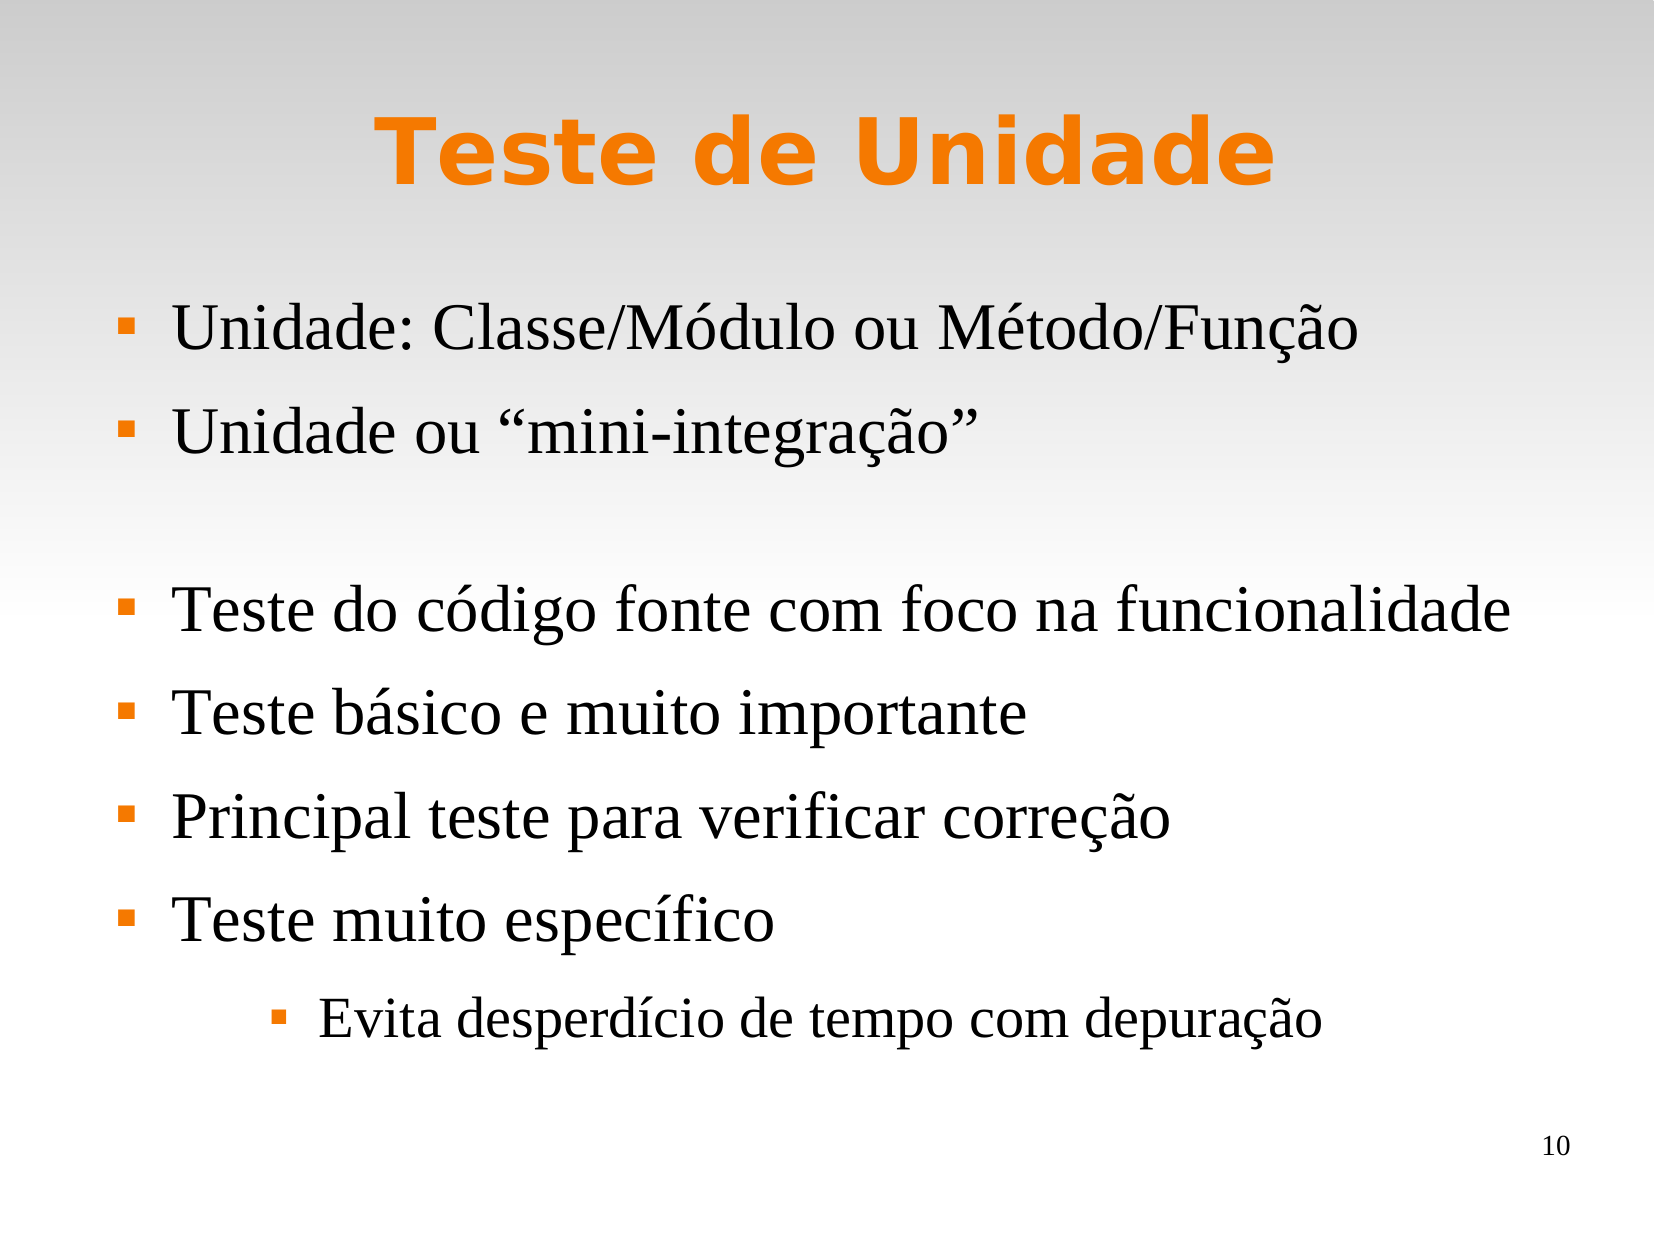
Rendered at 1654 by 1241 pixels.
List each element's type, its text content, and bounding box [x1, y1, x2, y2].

title Teste de Unidade [82, 49, 1571, 257]
list Unidade: Classe/Módulo ou Método/Função Unidade ou “mini-integração” Teste do código fonte com foco na funcionalidade Teste básico e muito importante Principal teste para verificar correção Teste muito específico Evita desperdício de tempo com depuração [82, 290, 1571, 1104]
